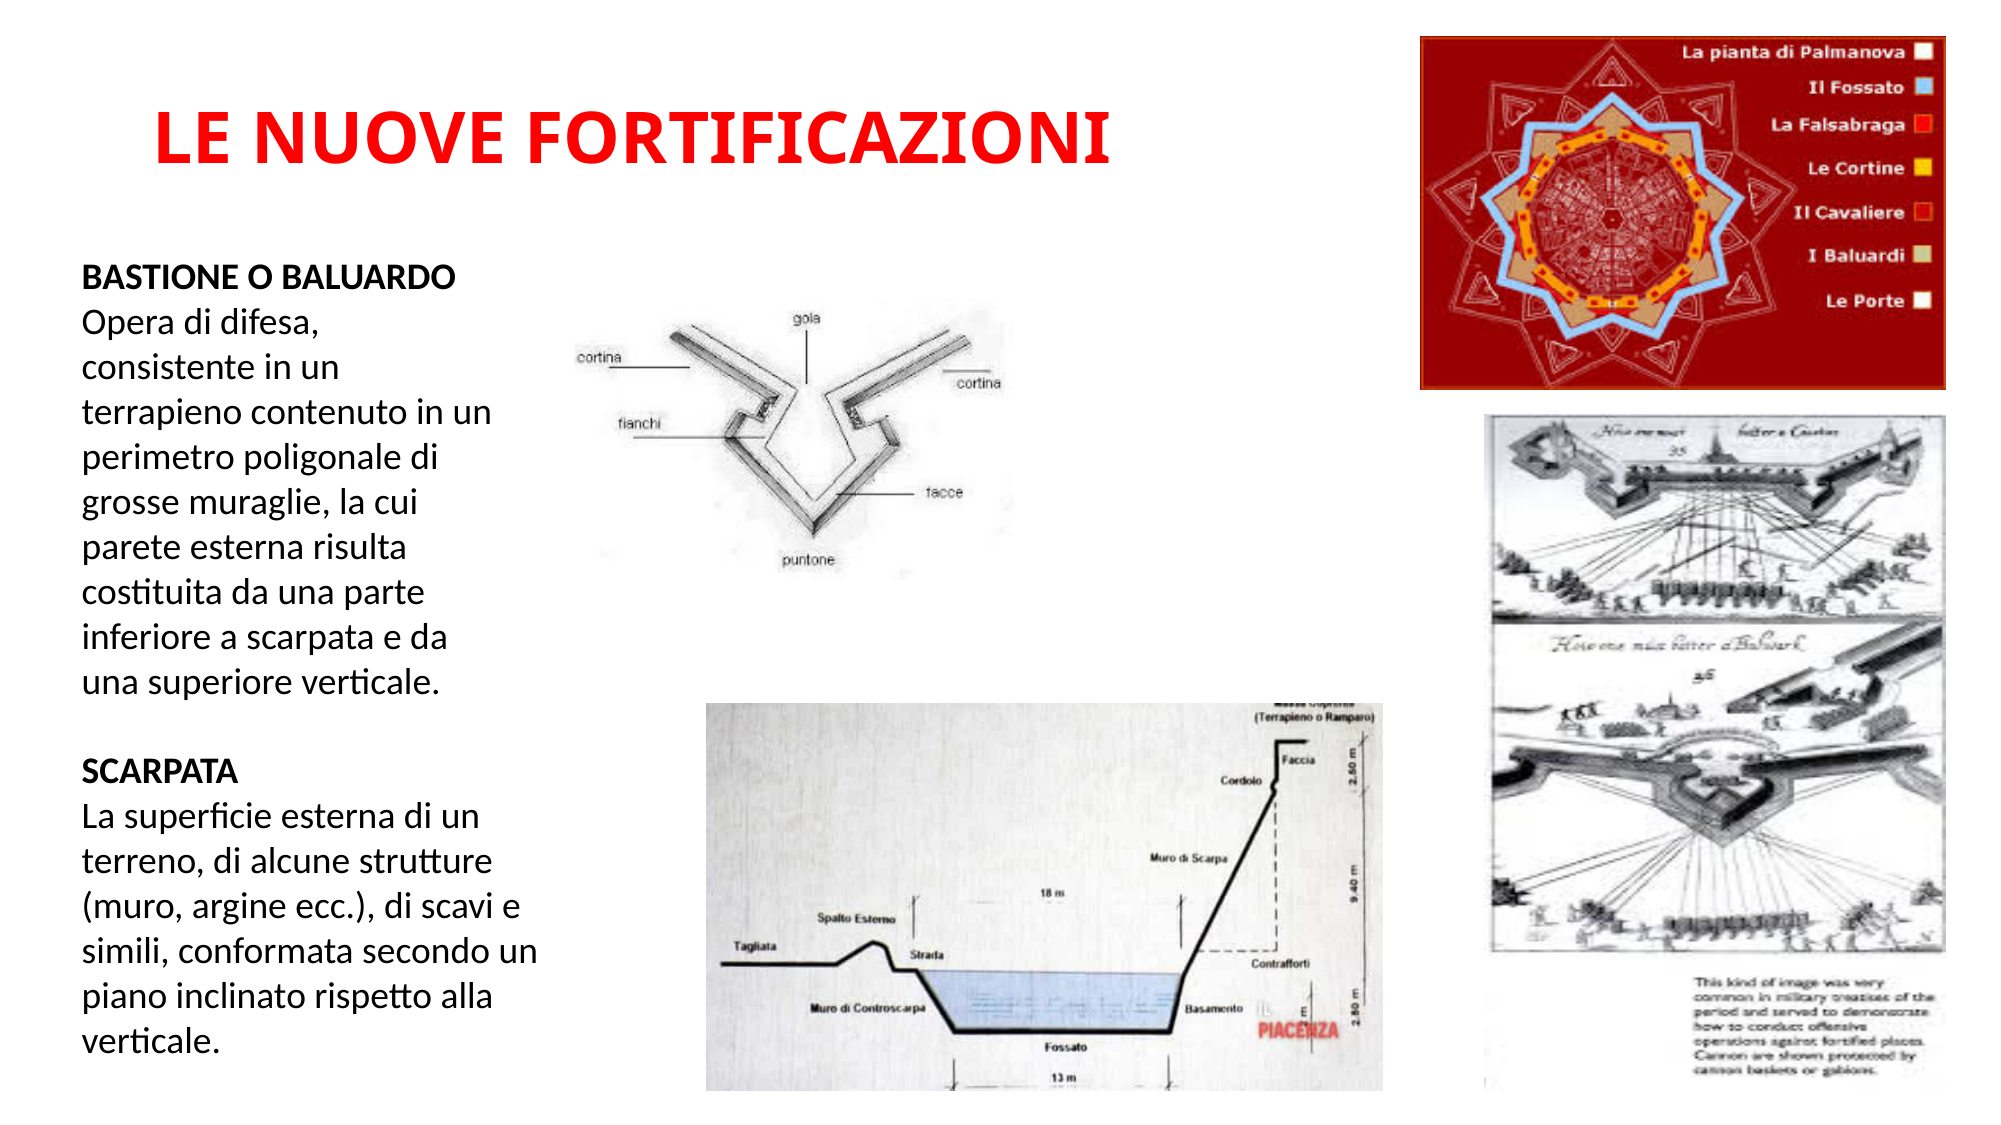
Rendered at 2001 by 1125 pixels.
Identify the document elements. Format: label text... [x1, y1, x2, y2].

picture [706, 703, 1383, 1091]
picture [1484, 414, 1946, 1091]
text_box BASTIONE O BALUARDO Opera di difesa, consistente in un terrapieno contenuto in un perimetro poligonale di grosse muraglie, la cui parete esterna risulta costituita da una parte inferiore a scarpata e da una superiore verticale. [66, 244, 516, 715]
picture [1420, 36, 1946, 390]
title LE NUOVE FORTIFICAZIONI [137, 59, 1192, 221]
text_box SCARPATA La superficie esterna di un terreno, di alcune strutture (muro, argine ecc.), di scavi e simili, conformata secondo un piano inclinato rispetto alla verticale. [66, 738, 618, 1072]
picture [574, 298, 1013, 580]
